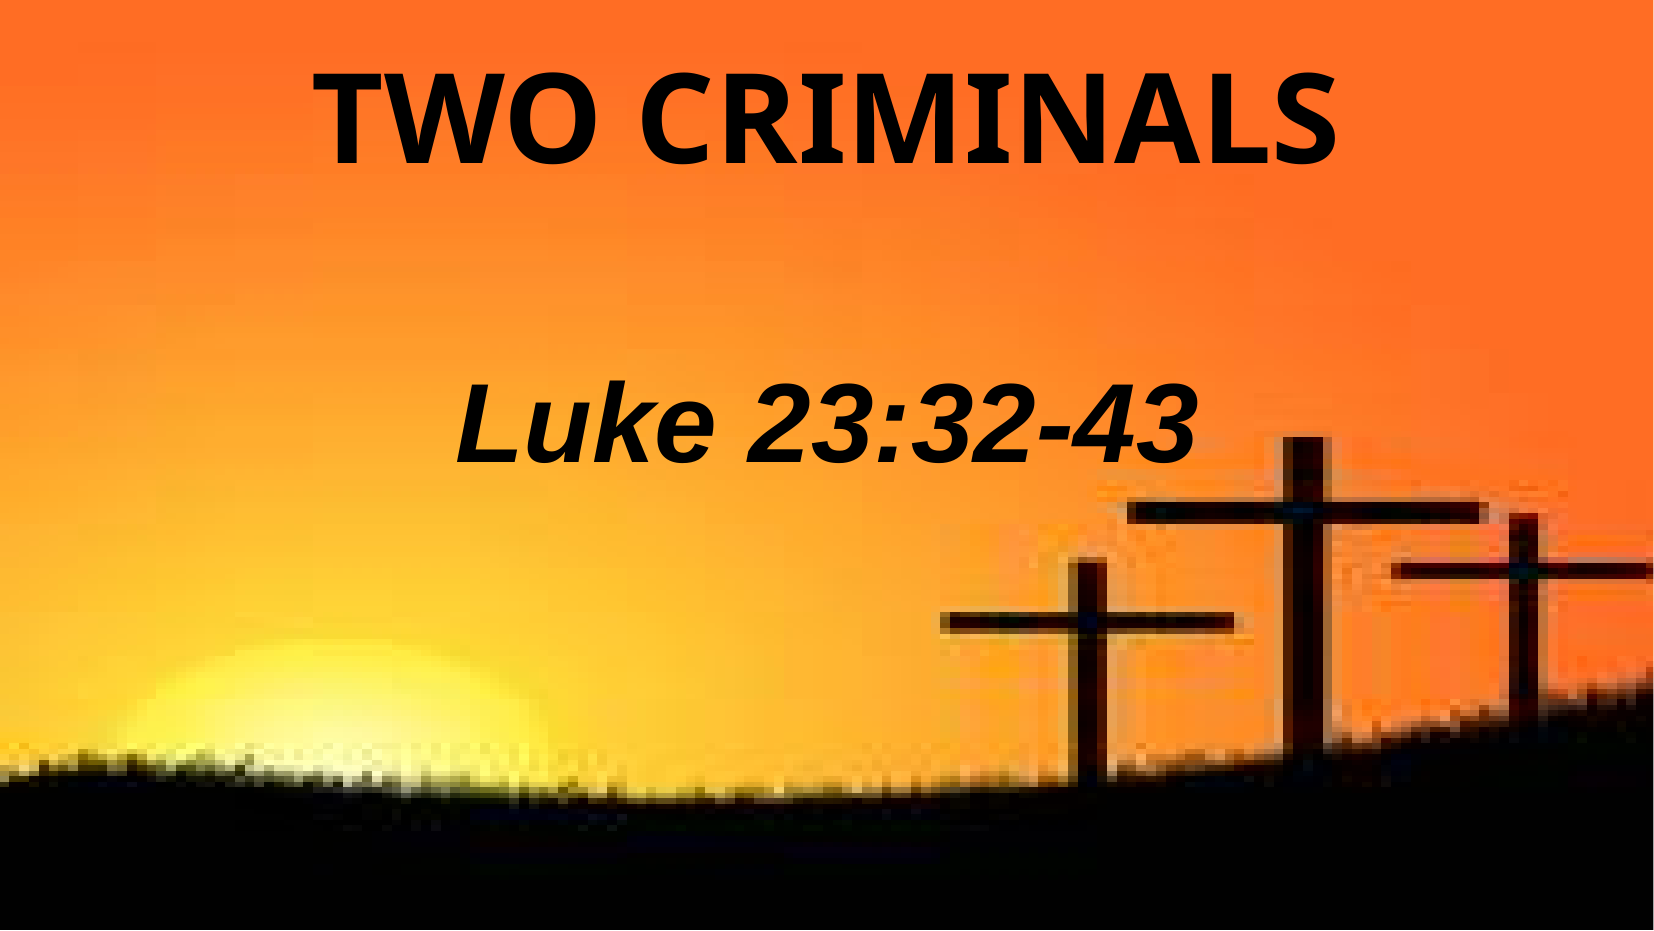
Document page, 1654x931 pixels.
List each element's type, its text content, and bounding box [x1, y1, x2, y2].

subtitle Luke 23:32-43 [82, 217, 1571, 631]
title TWO CRIMINALS [82, 37, 1571, 193]
picture [0, 0, 1654, 931]
